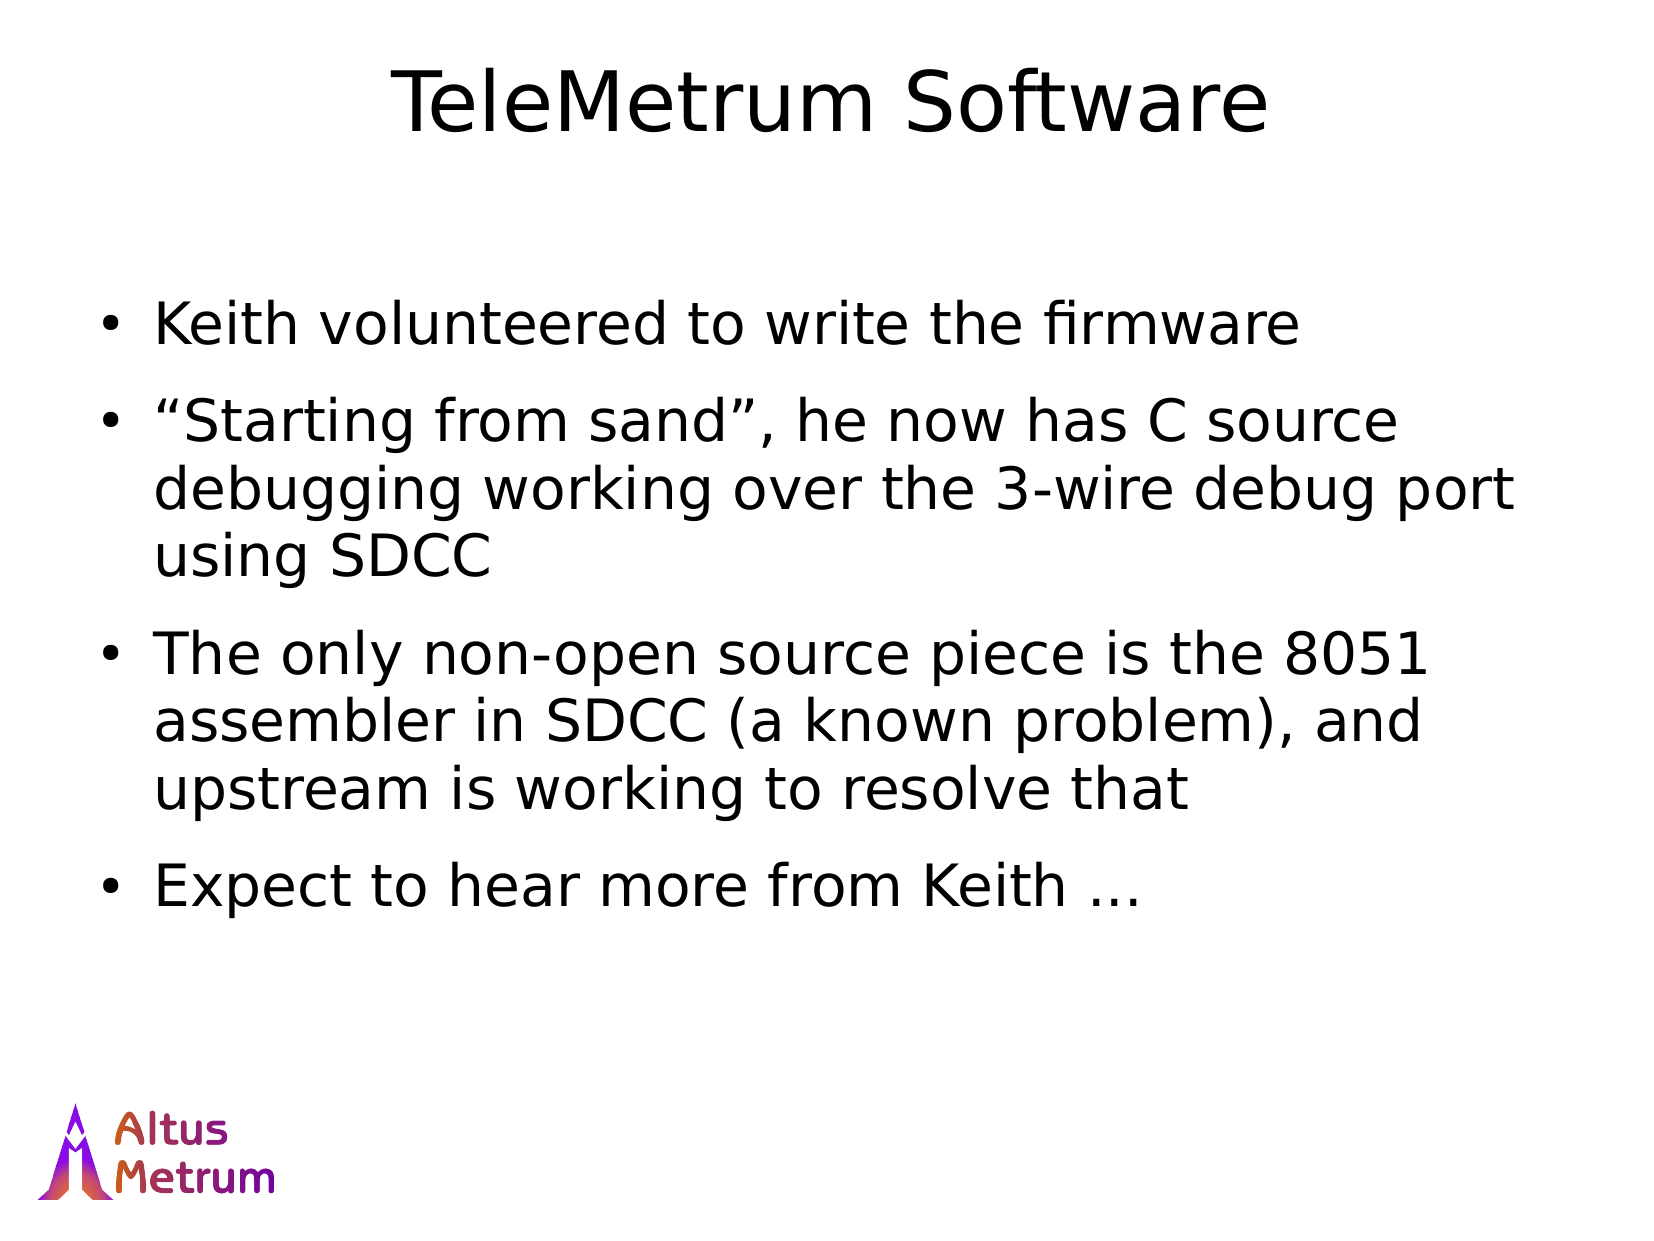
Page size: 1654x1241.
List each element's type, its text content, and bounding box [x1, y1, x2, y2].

picture [37, 1103, 274, 1200]
list Keith volunteered to write the firmware “Starting from sand”, he now has C source debugging working over the 3-wire debug port using SDCC The only non-open source piece is the 8051 assembler in SDCC (a known problem), and upstream is working to resolve that Expect to hear more from Keith ... [82, 290, 1571, 1094]
title TeleMetrum Software [86, 17, 1576, 188]
